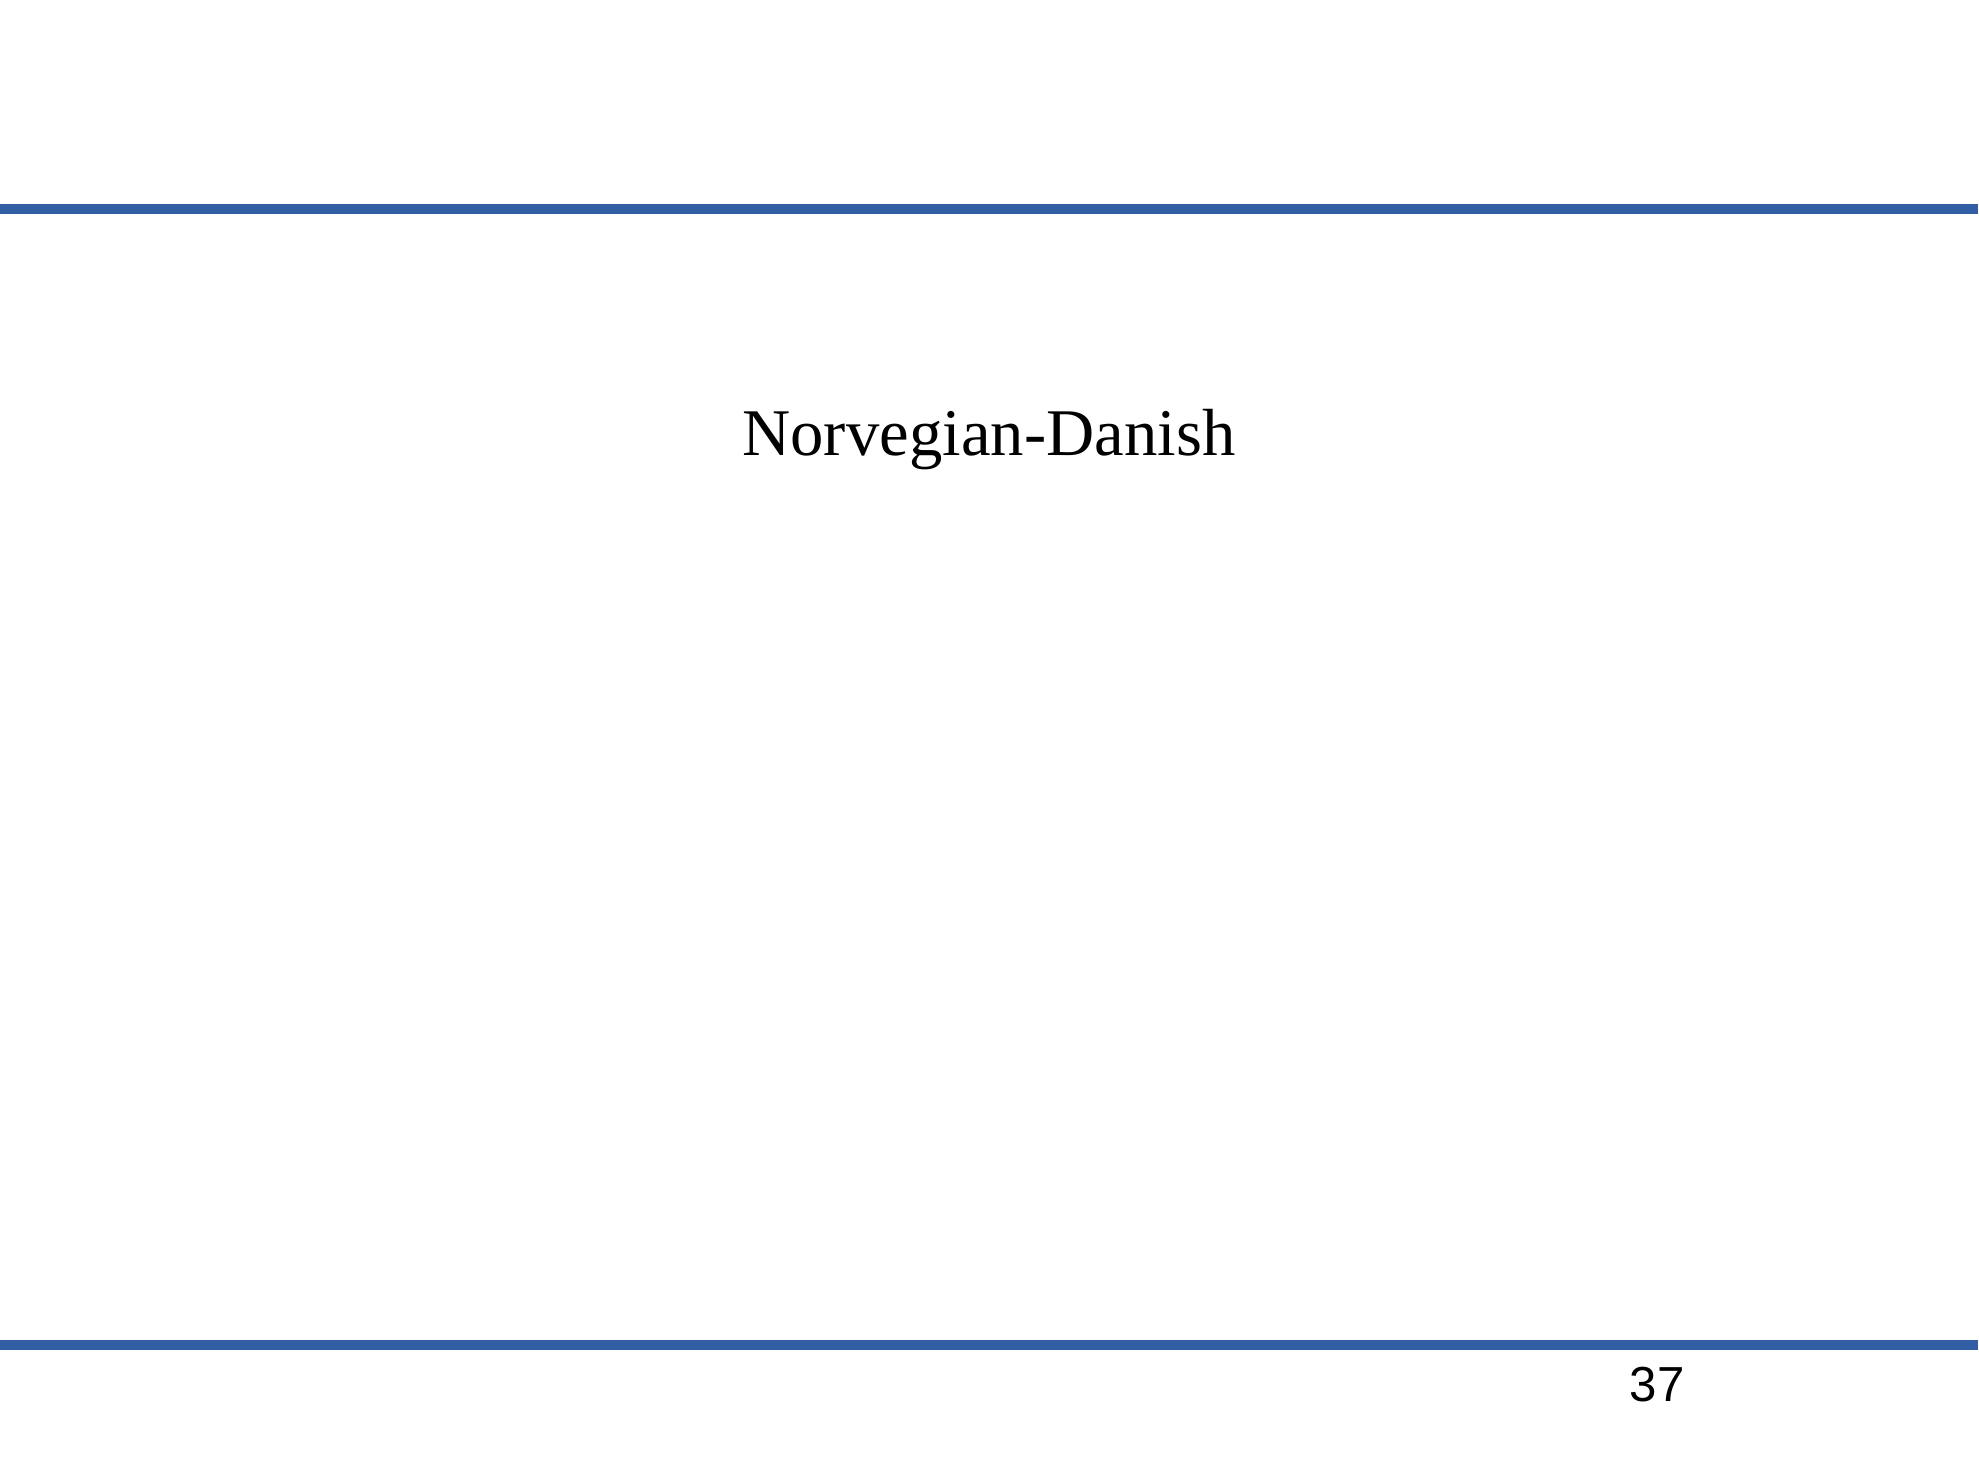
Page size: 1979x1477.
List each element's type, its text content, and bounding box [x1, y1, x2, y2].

subtitle Norvegian-Danish [0, 30, 1979, 827]
